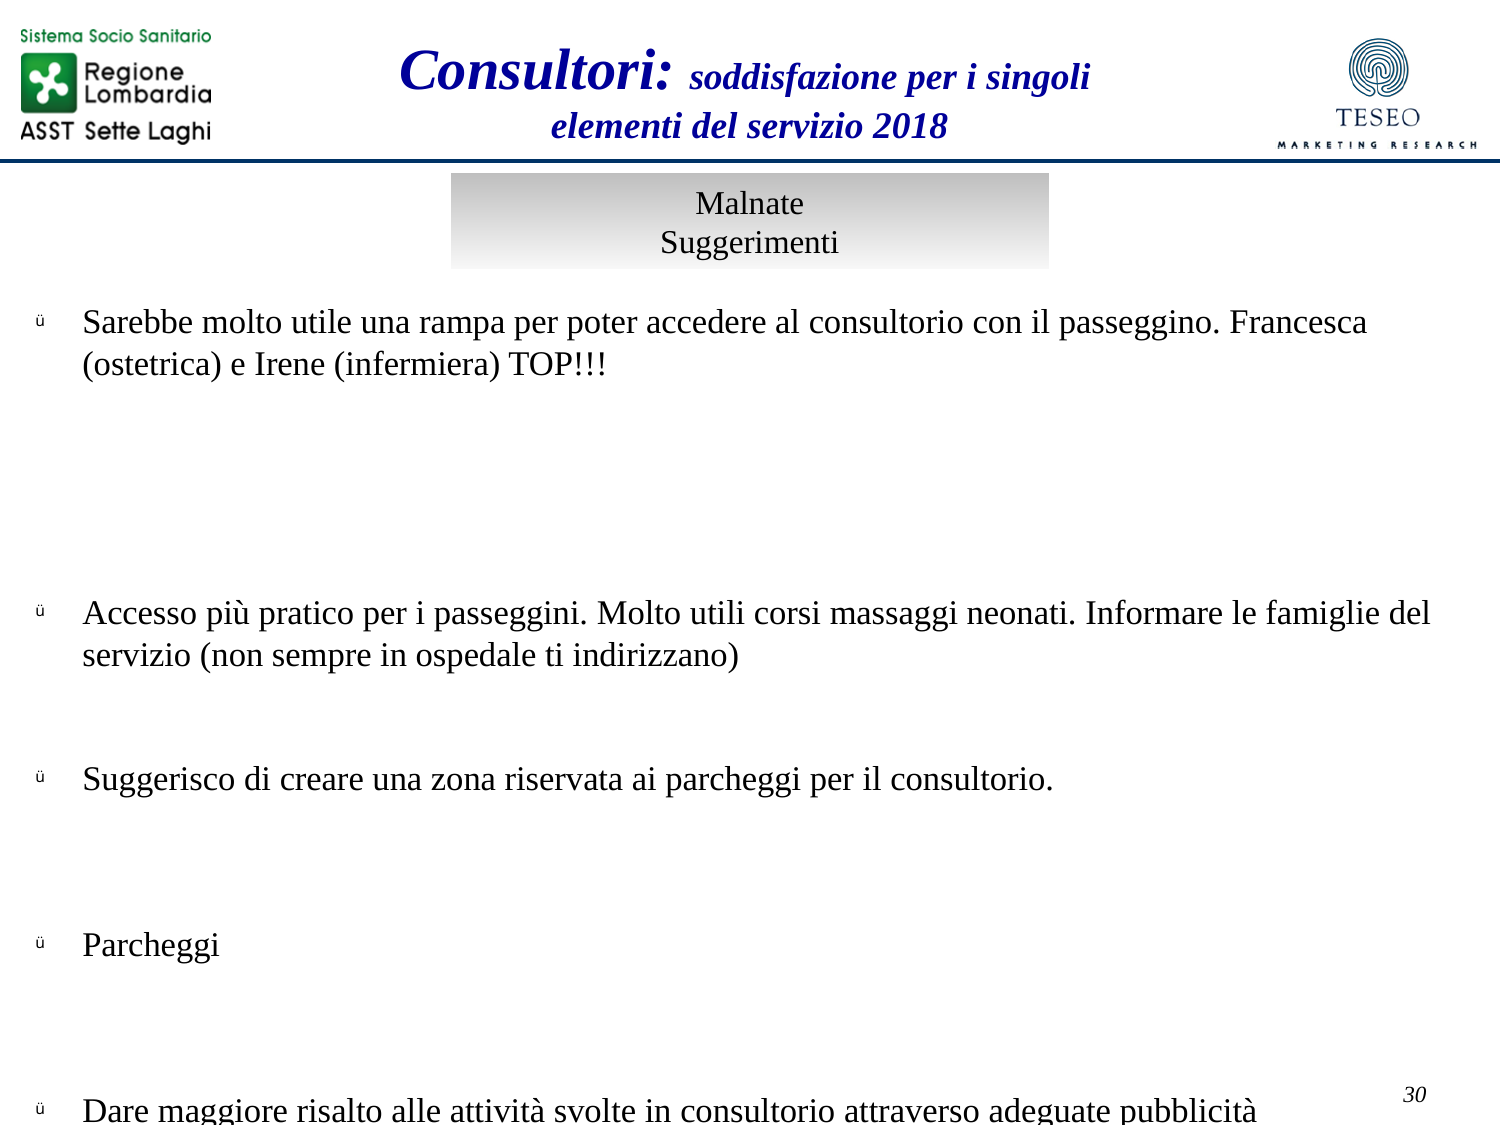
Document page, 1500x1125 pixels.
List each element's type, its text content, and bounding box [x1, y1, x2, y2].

text_box Sarebbe molto utile una rampa per poter accedere al consultorio con il passeggino. Francesca (ostetrica) e Irene (infermiera) TOP!!! Accesso più pratico per i passeggini. Molto utili corsi massaggi neonati. Informare le famiglie del servizio (non sempre in ospedale ti indirizzano) Suggerisco di creare una zona riservata ai parcheggi per il consultorio. Parcheggi Dare maggiore risalto alle attività svolte in consultorio attraverso adeguate pubblicità Munirsi di una rampa (o ascensore) per passeggini e carrozzine! [20, 292, 1480, 1125]
picture [1294, 30, 1481, 149]
text_box Malnate Suggerimenti [451, 173, 1049, 269]
picture [21, 26, 206, 148]
text_box Consultori: soddisfazione per i singoli elementi del servizio 2018 [206, 25, 1294, 151]
